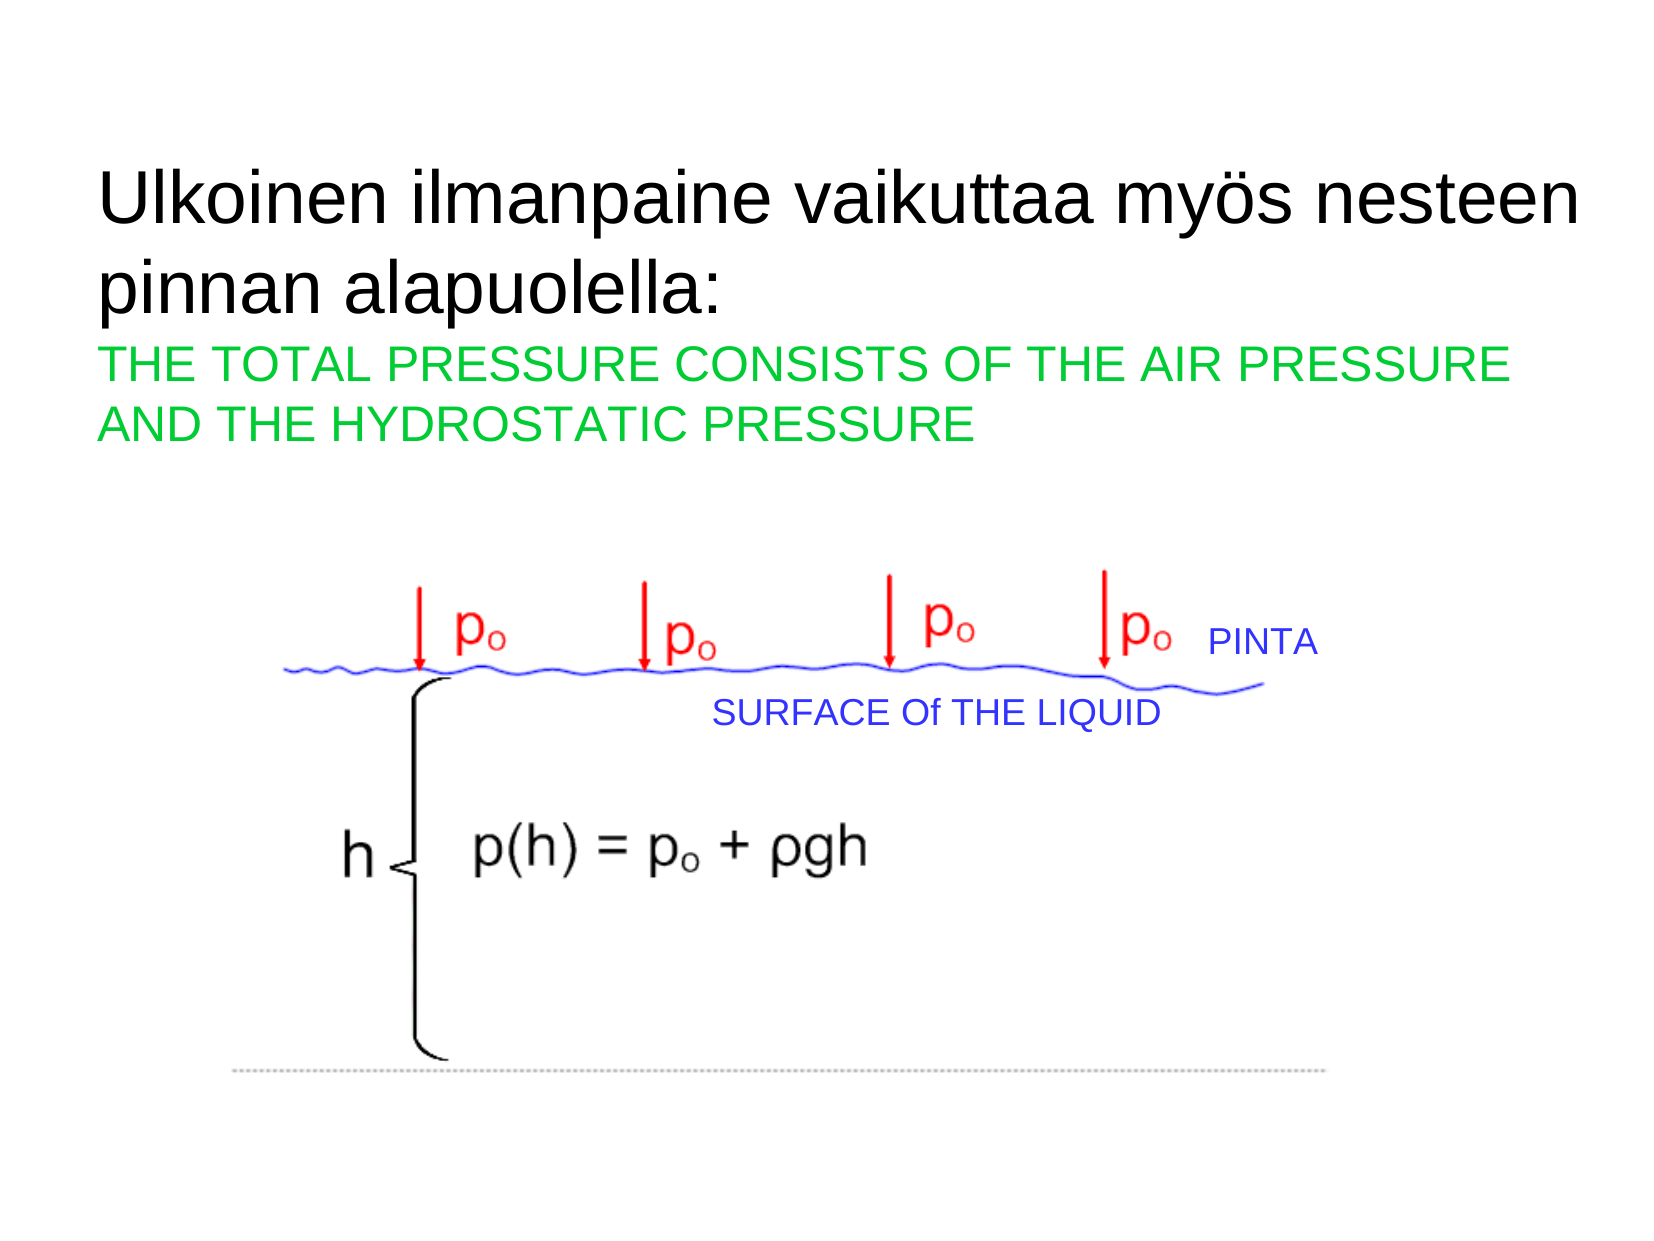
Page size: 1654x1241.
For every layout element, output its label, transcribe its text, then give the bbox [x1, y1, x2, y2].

text_box PINTA [1192, 614, 1334, 671]
text_box Ulkoinen ilmanpaine vaikuttaa myös nesteen pinnan alapuolella: THE TOTAL PRESSURE CONSISTS OF THE AIR PRESSURE AND THE HYDROSTATIC PRESSURE [82, 141, 1619, 337]
picture [200, 496, 1358, 1101]
text_box SURFACE Of THE LIQUID [696, 685, 1177, 742]
